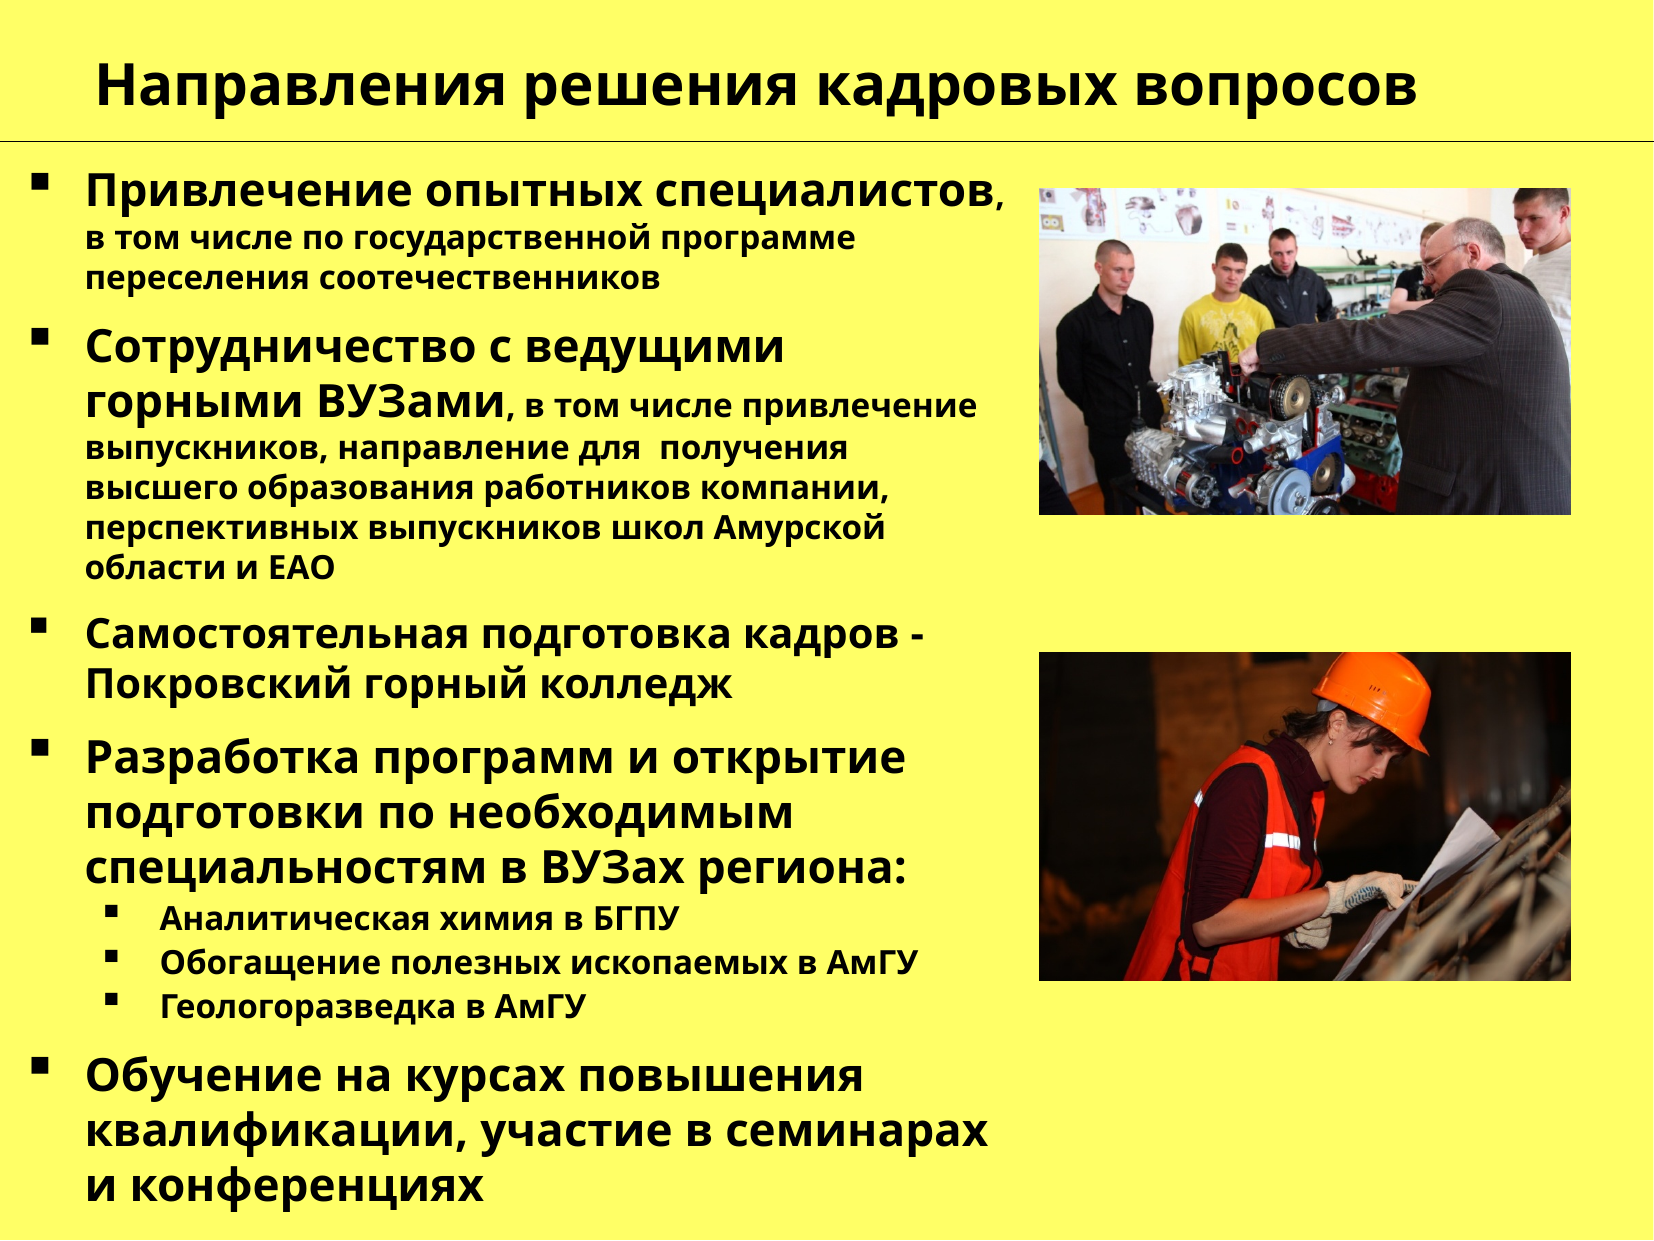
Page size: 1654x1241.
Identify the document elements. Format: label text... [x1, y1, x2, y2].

picture [1039, 652, 1571, 981]
picture [1039, 188, 1571, 515]
text_box Привлечение опытных специалистов, в том числе по государственной программе переселения соотечественников Сотрудничество с ведущими горными ВУЗами, в том числе привлечение выпускников, направление для получения высшего образования работников компании, перспективных выпускников школ Амурской области и ЕАО Самостоятельная подготовка кадров - Покровский горный колледж Разработка программ и открытие подготовки по необходимым специальностям в ВУЗах региона: Аналитическая химия в БГПУ Обогащение полезных ископаемых в АмГУ Геологоразведка в АмГУ Обучение на курсах повышения квалификации, участие в семинарах и конференциях [11, 153, 1028, 1158]
text_box Направления решения кадровых вопросов [79, 35, 1371, 128]
